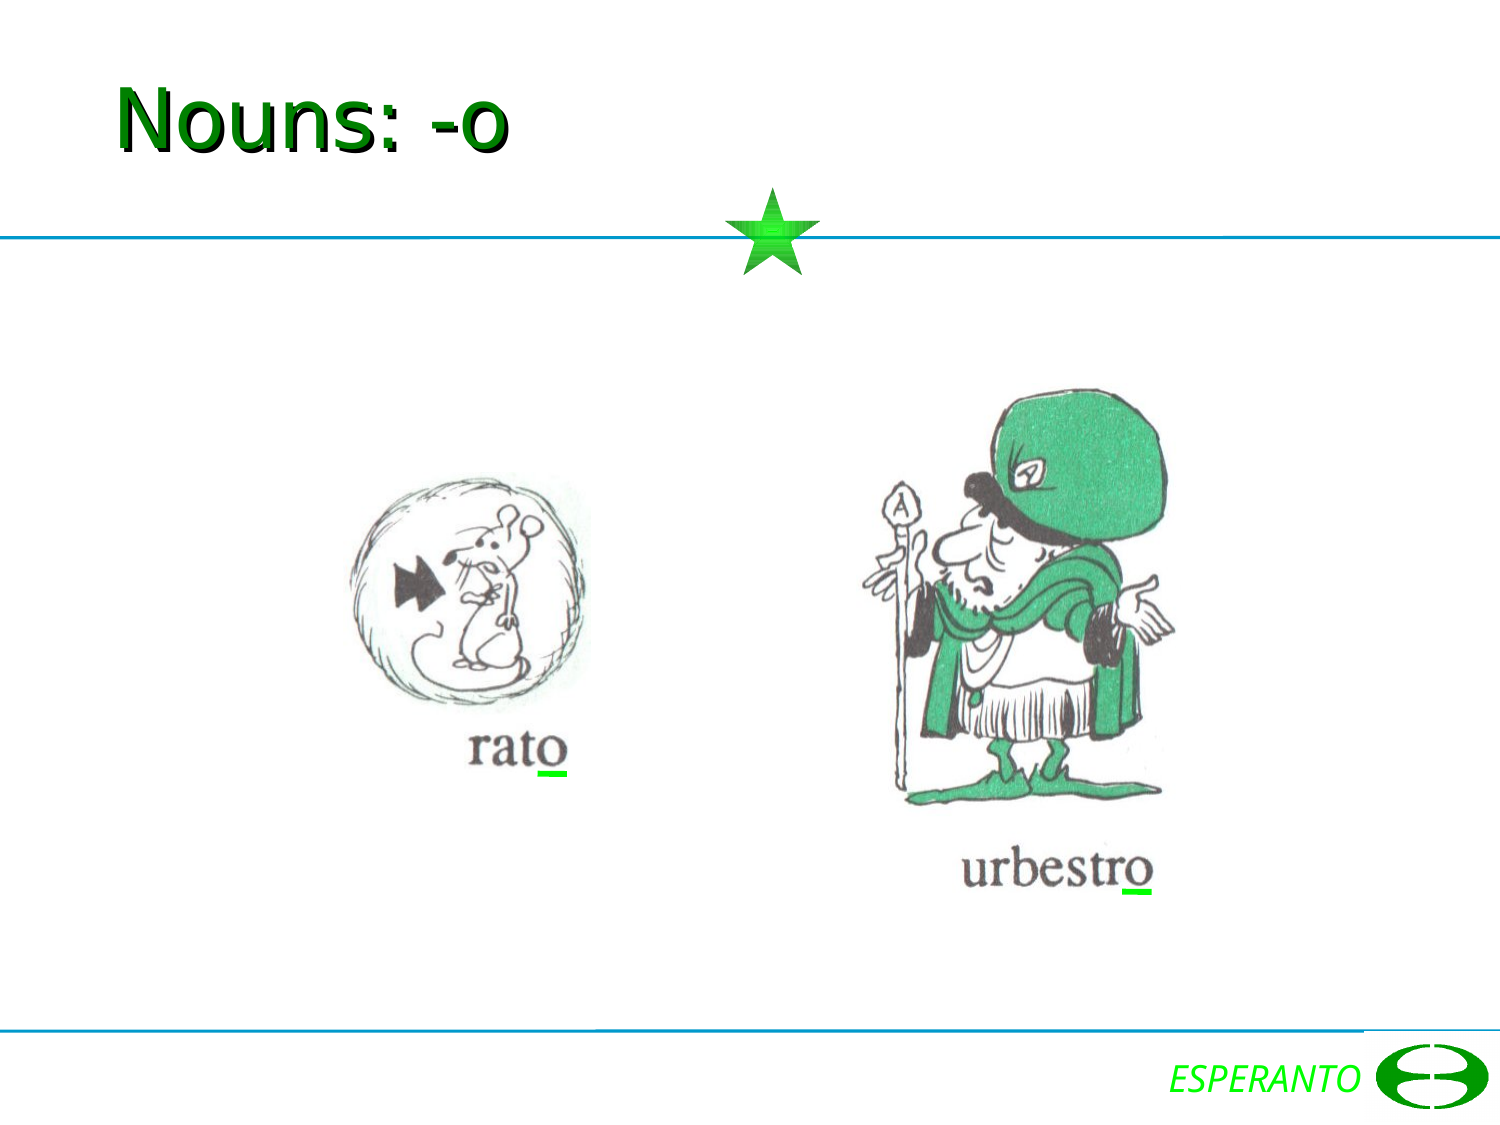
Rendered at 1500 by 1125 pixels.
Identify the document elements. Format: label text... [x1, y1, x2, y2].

title Nouns: -o [112, 5, 1448, 245]
picture [1364, 1032, 1500, 1122]
picture [343, 472, 591, 773]
picture [856, 383, 1181, 893]
